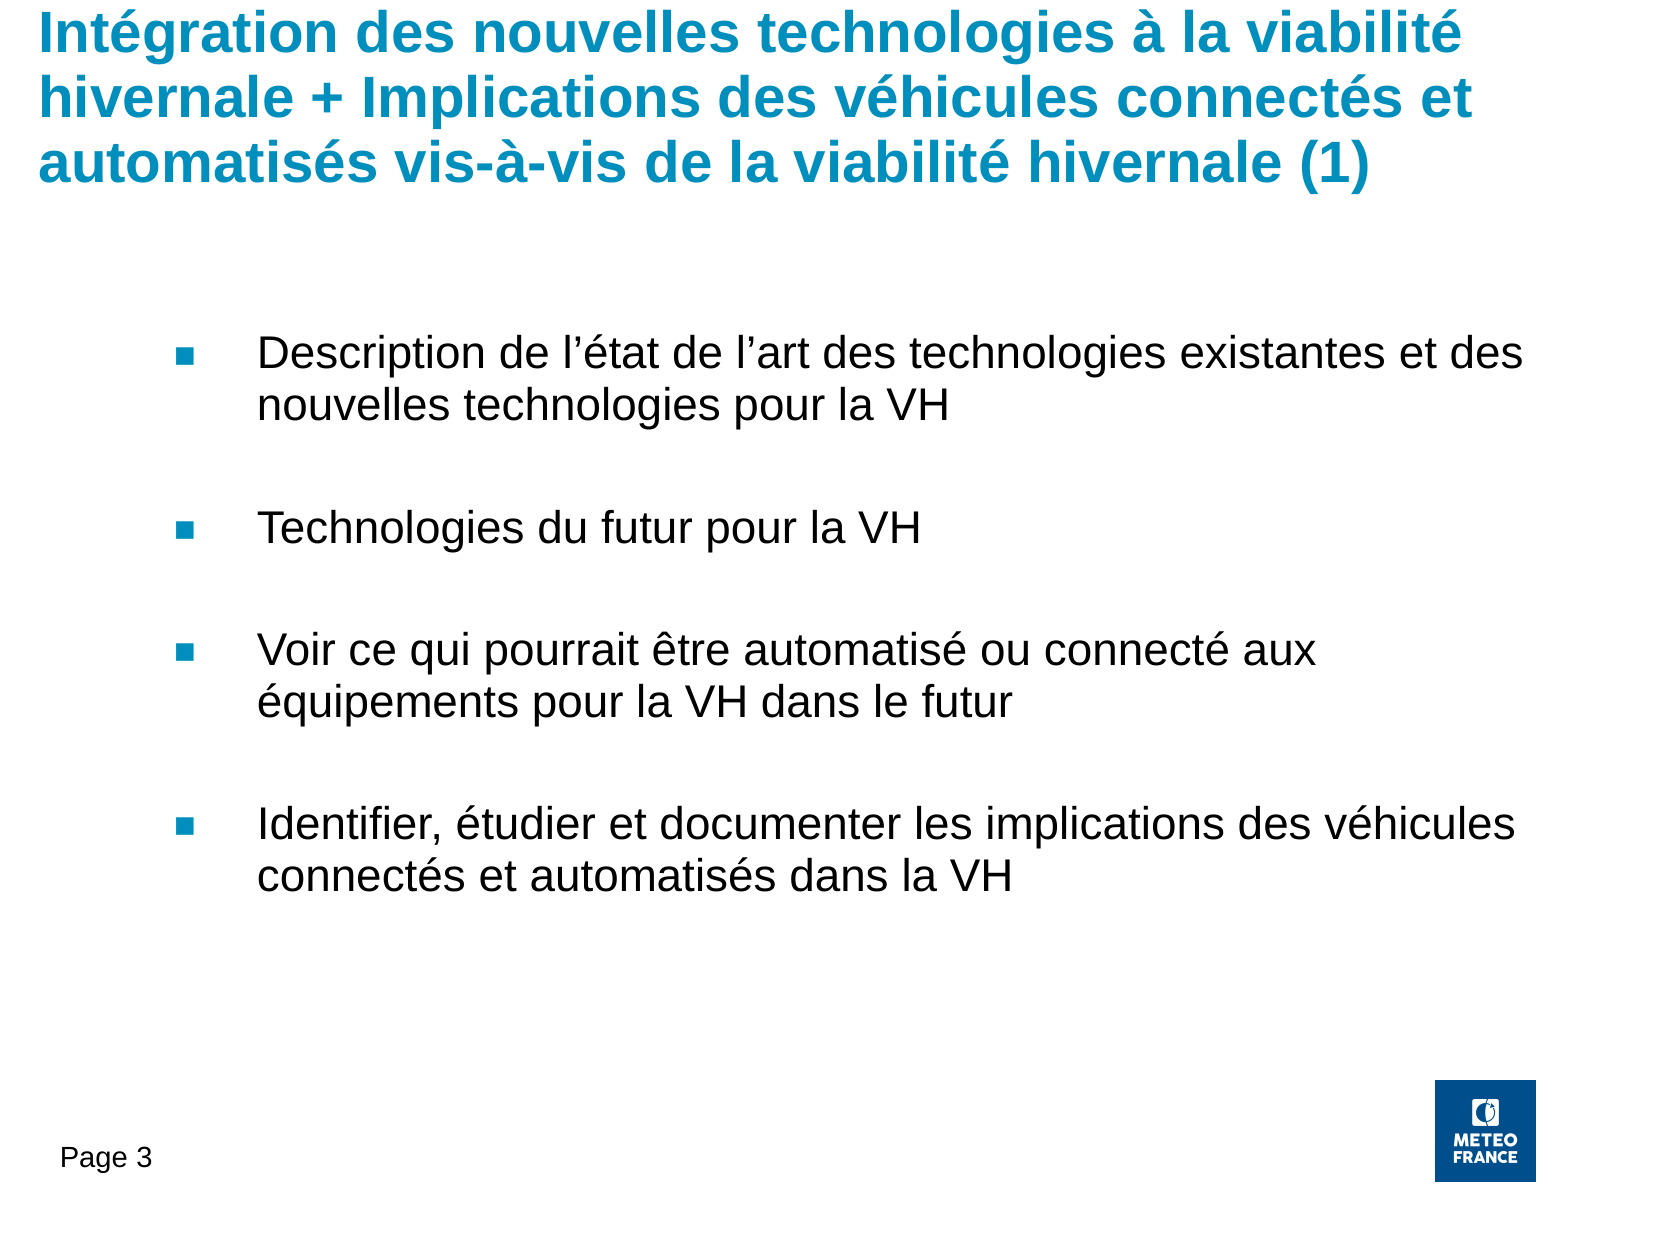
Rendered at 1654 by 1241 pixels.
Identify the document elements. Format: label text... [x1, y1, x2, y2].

list Description de l’état de l’art des technologies existantes et des nouvelles technologies pour la VH Technologies du futur pour la VH Voir ce qui pourrait être automatisé ou connecté aux équipements pour la VH dans le futur Identifier, étudier et documenter les implications des véhicules connectés et automatisés dans la VH [156, 256, 1571, 1134]
picture [1435, 1134, 1536, 1182]
title Intégration des nouvelles technologies à la viabilité hivernale + Implications des véhicules connectés et automatisés vis-à-vis de la viabilité hivernale (1) [38, 0, 1654, 196]
